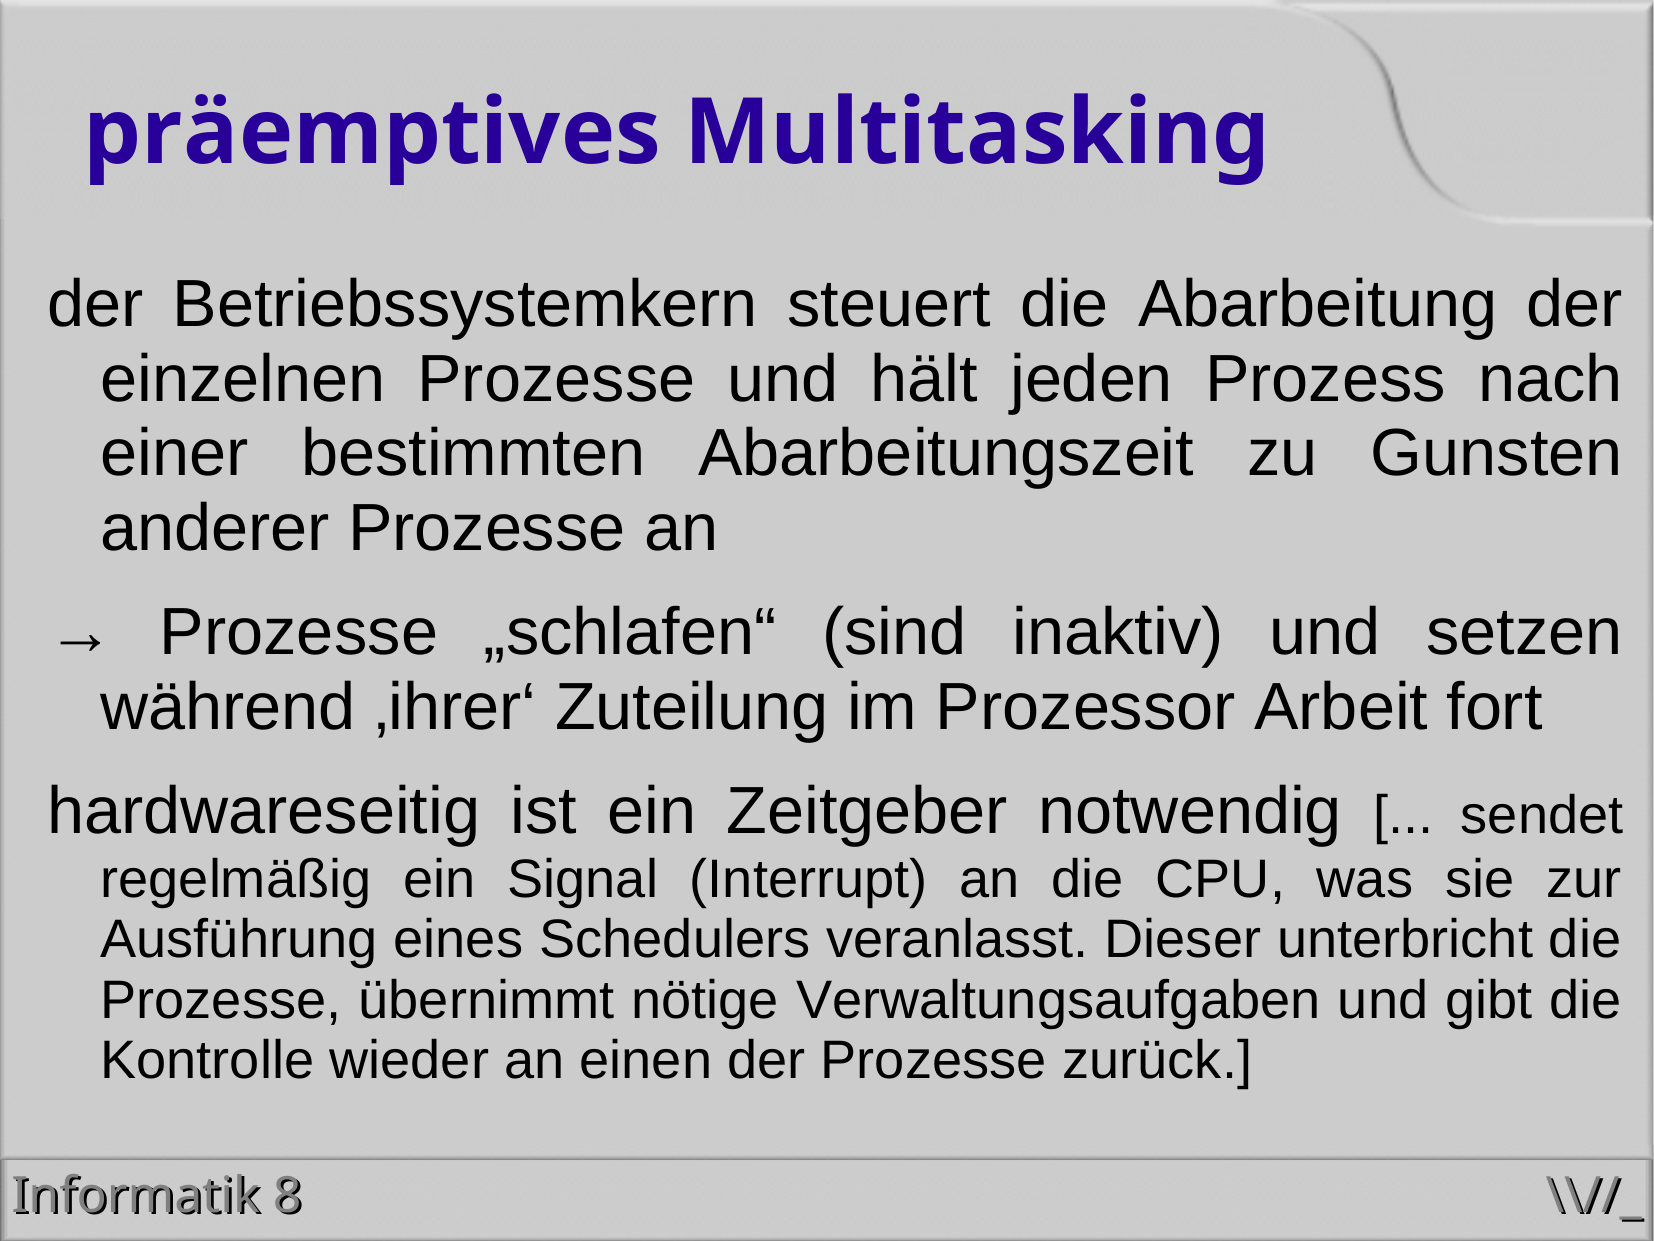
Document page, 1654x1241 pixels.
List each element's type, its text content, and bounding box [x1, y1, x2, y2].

title präemptives Multitasking [36, 16, 1319, 242]
list der Betriebssystemkern steuert die Abarbeitung der einzelnen Prozesse und hält jeden Prozess nach einer bestimmten Abarbeitungszeit zu Gunsten anderer Prozesse an → Prozesse „schlafen“ (sind inaktiv) und setzen während ‚ihrer‘ Zuteilung im Prozessor Arbeit fort hardwareseitig ist ein Zeitgeber notwendig [... sendet regelmäßig ein Signal (Interrupt) an die CPU, was sie zur Ausführung eines Schedulers veranlasst. Dieser unterbricht die Prozesse, übernimmt nötige Verwaltungsaufgaben und gibt die Kontrolle wieder an einen der Prozesse zurück.] [29, 265, 1625, 1127]
picture [0, 0, 1654, 1241]
